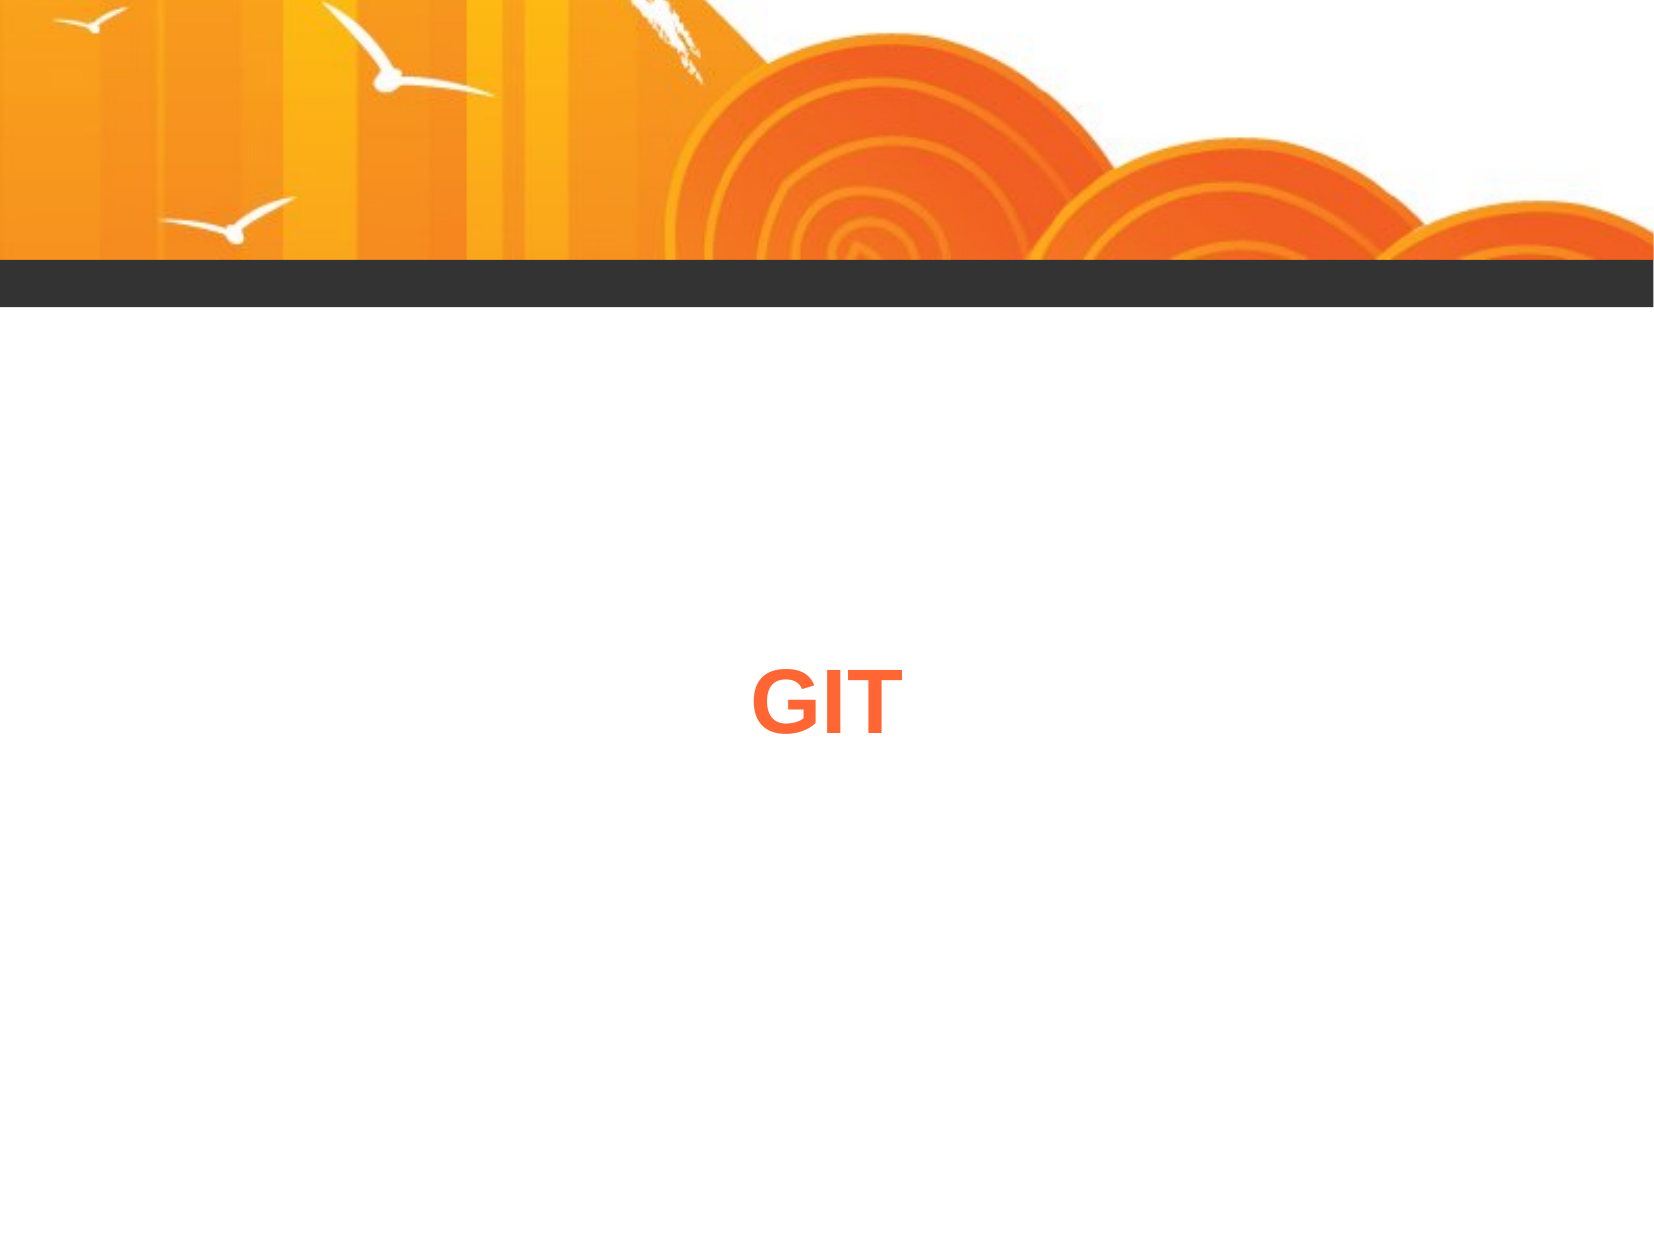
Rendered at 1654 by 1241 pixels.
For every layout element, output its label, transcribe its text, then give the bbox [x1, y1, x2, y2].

subtitle GIT [59, 342, 1595, 1062]
